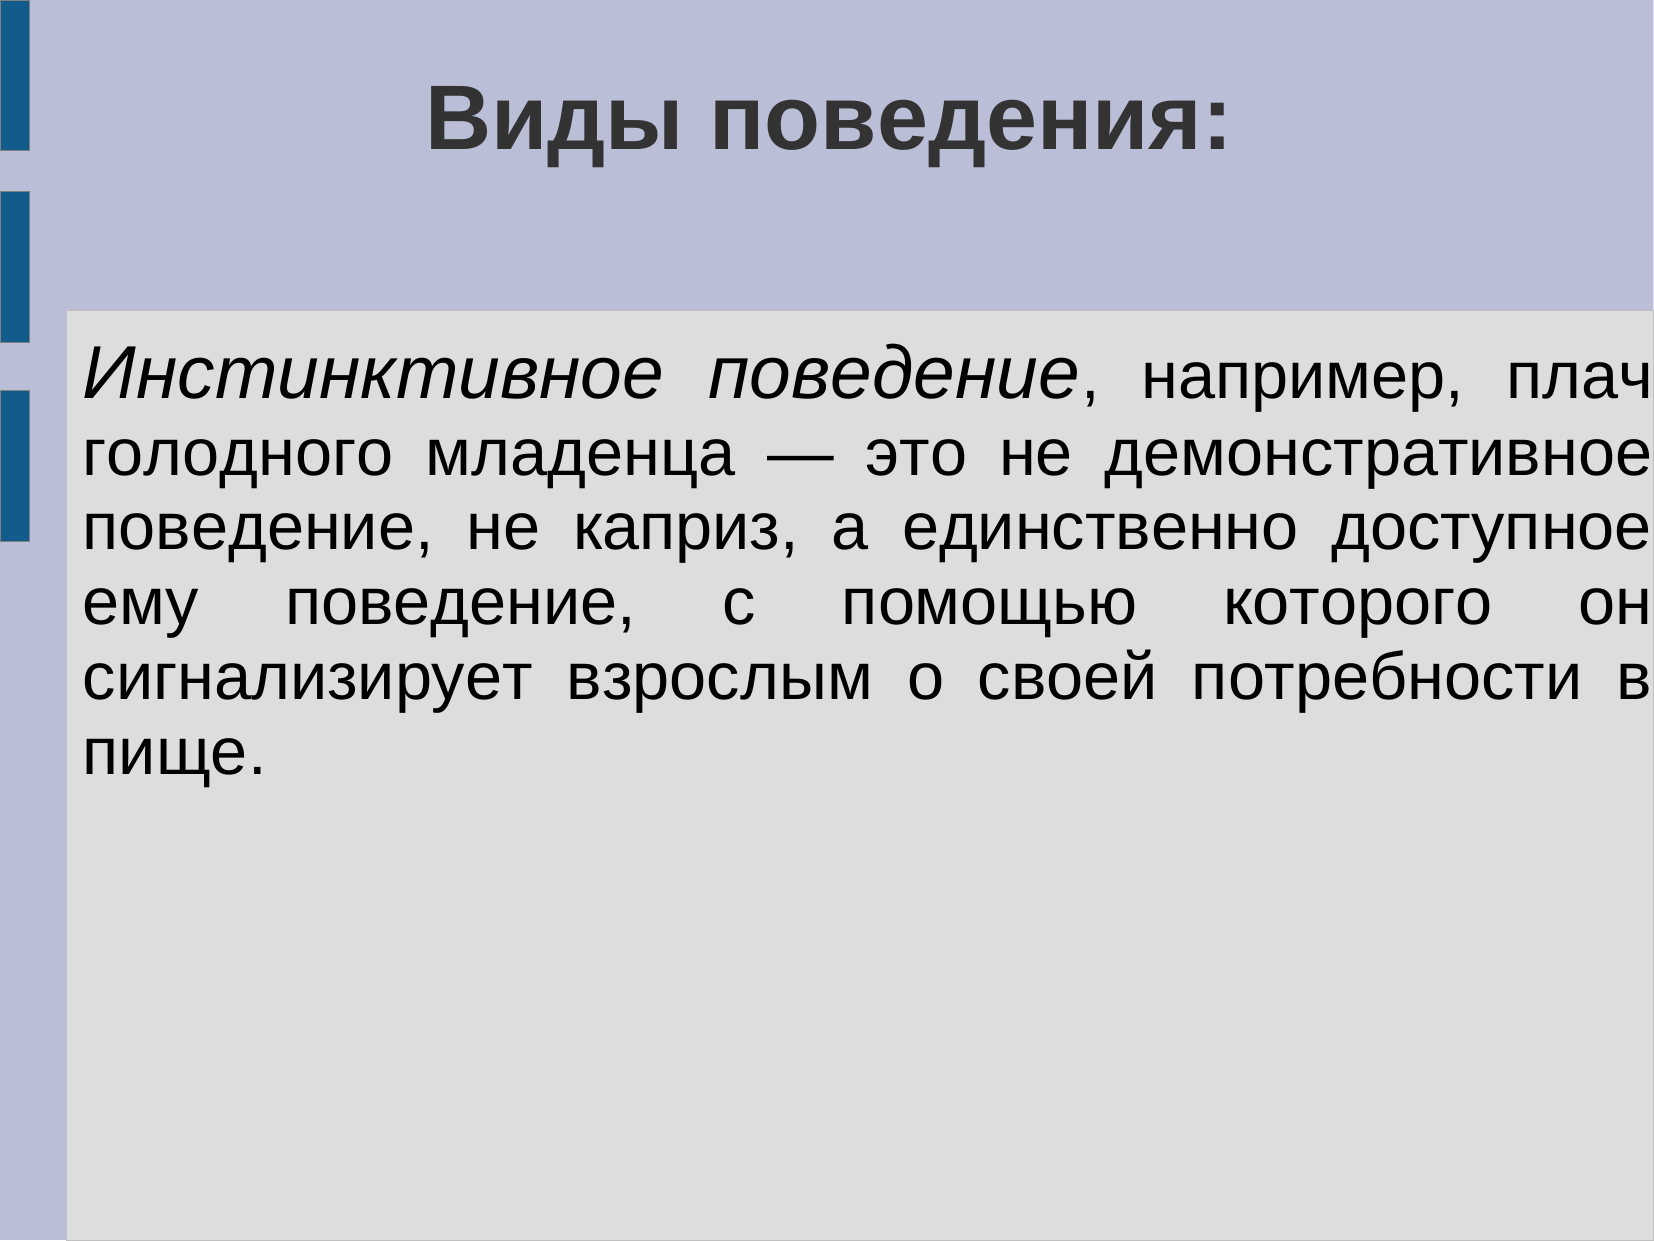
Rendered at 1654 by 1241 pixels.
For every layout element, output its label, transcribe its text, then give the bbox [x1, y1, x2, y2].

list Инстинктивное поведение, например, плач голодного младенца — это не демонстративное поведение, не каприз, а единственно доступное ему поведение, с помощью которого он сигнализирует взрослым о своей потребности в пище. [11, 330, 1654, 1170]
title Виды поведения: [123, 59, 1536, 178]
